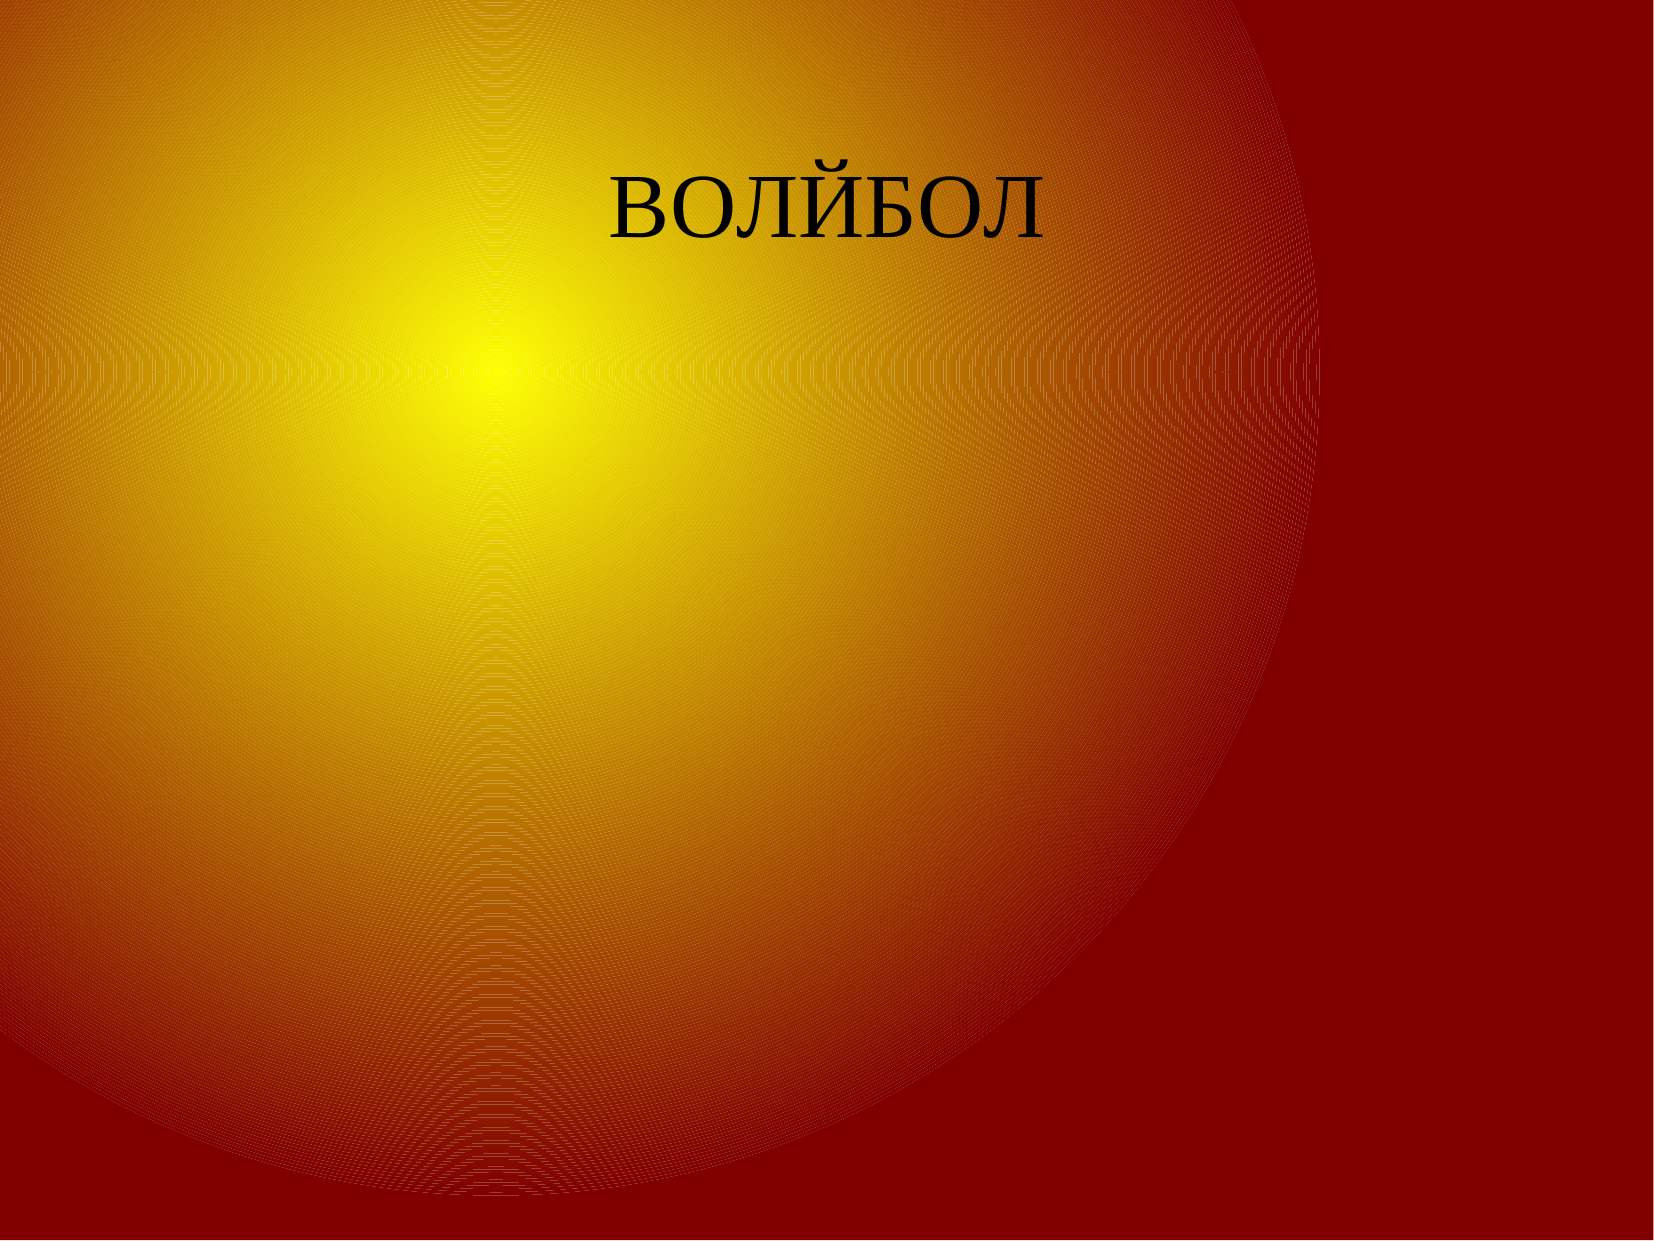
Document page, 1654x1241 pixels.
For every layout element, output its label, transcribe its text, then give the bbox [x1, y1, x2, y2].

picture [236, 356, 1418, 1123]
title ВОЛЙБОЛ [121, 110, 1534, 303]
